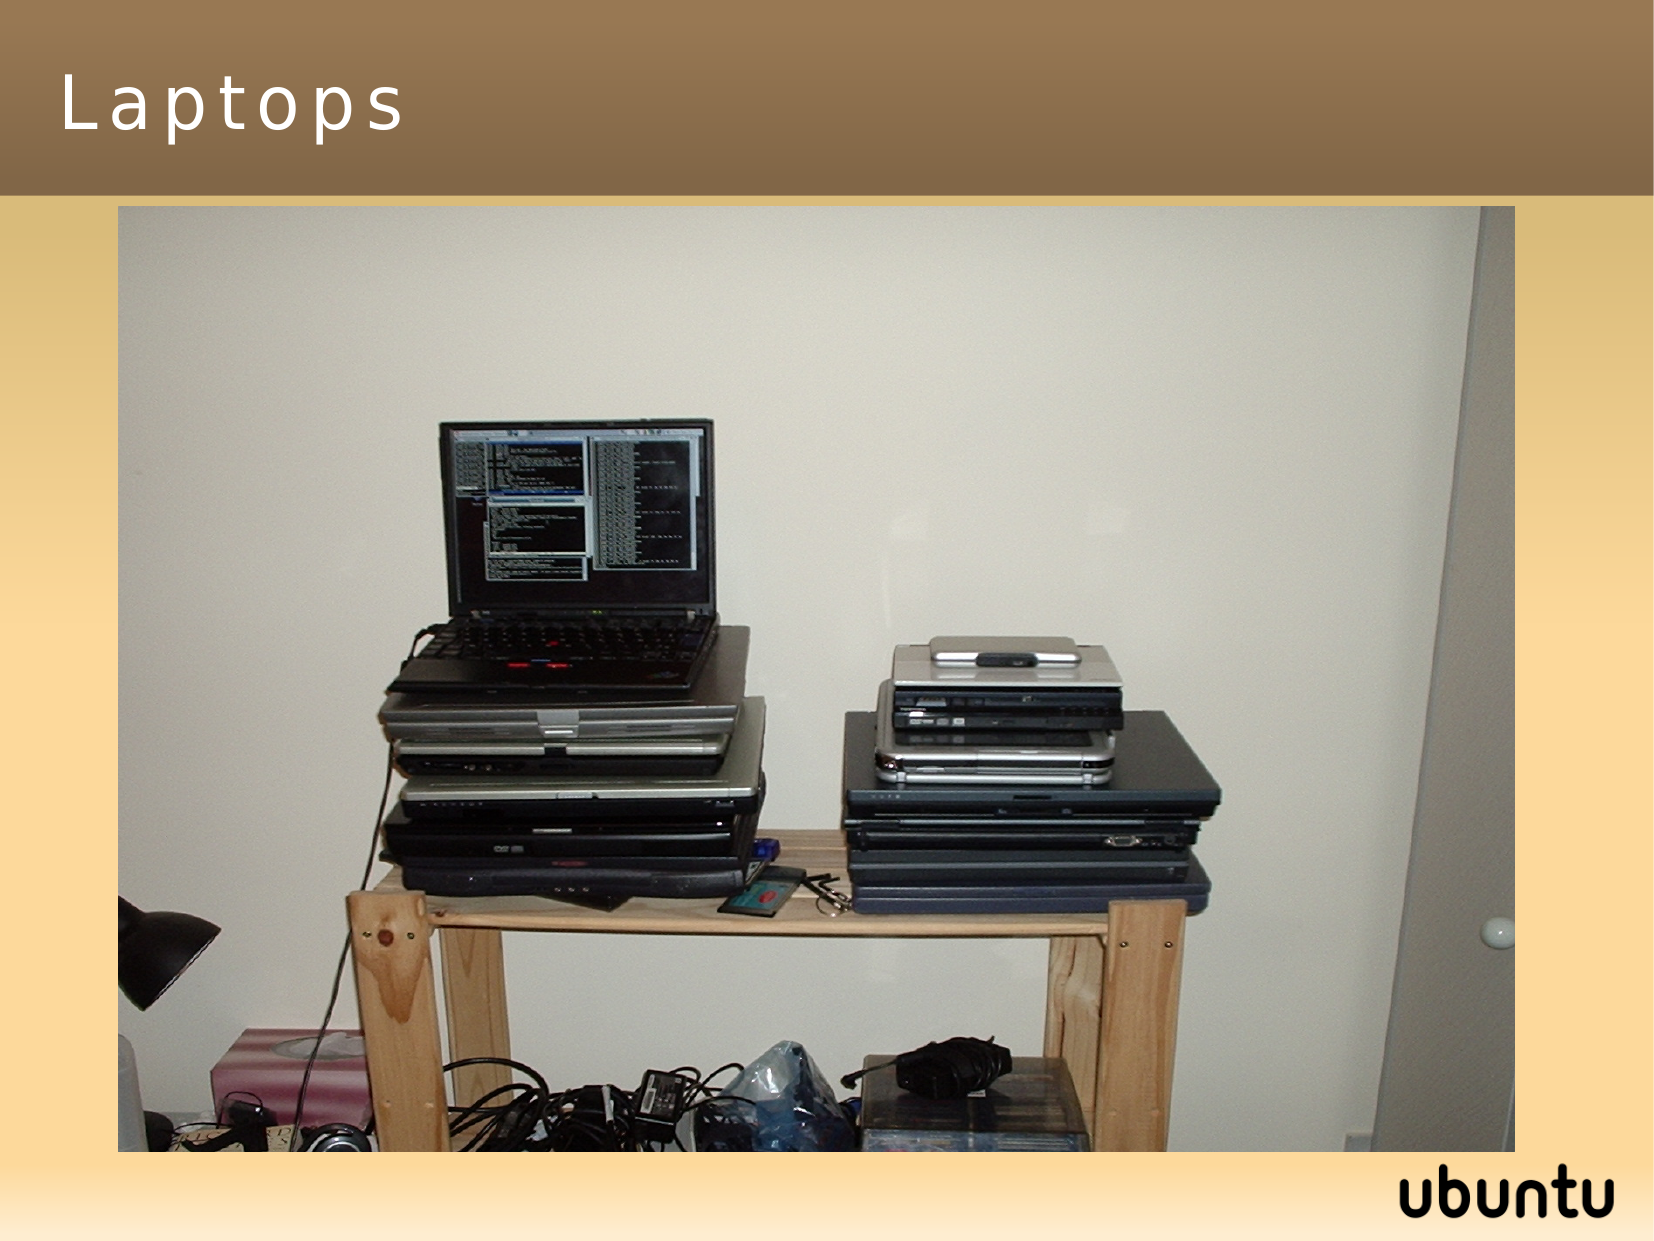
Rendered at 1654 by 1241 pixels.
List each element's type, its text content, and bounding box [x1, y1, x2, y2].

picture [0, 0, 1654, 1241]
title Laptops [59, 36, 1595, 171]
